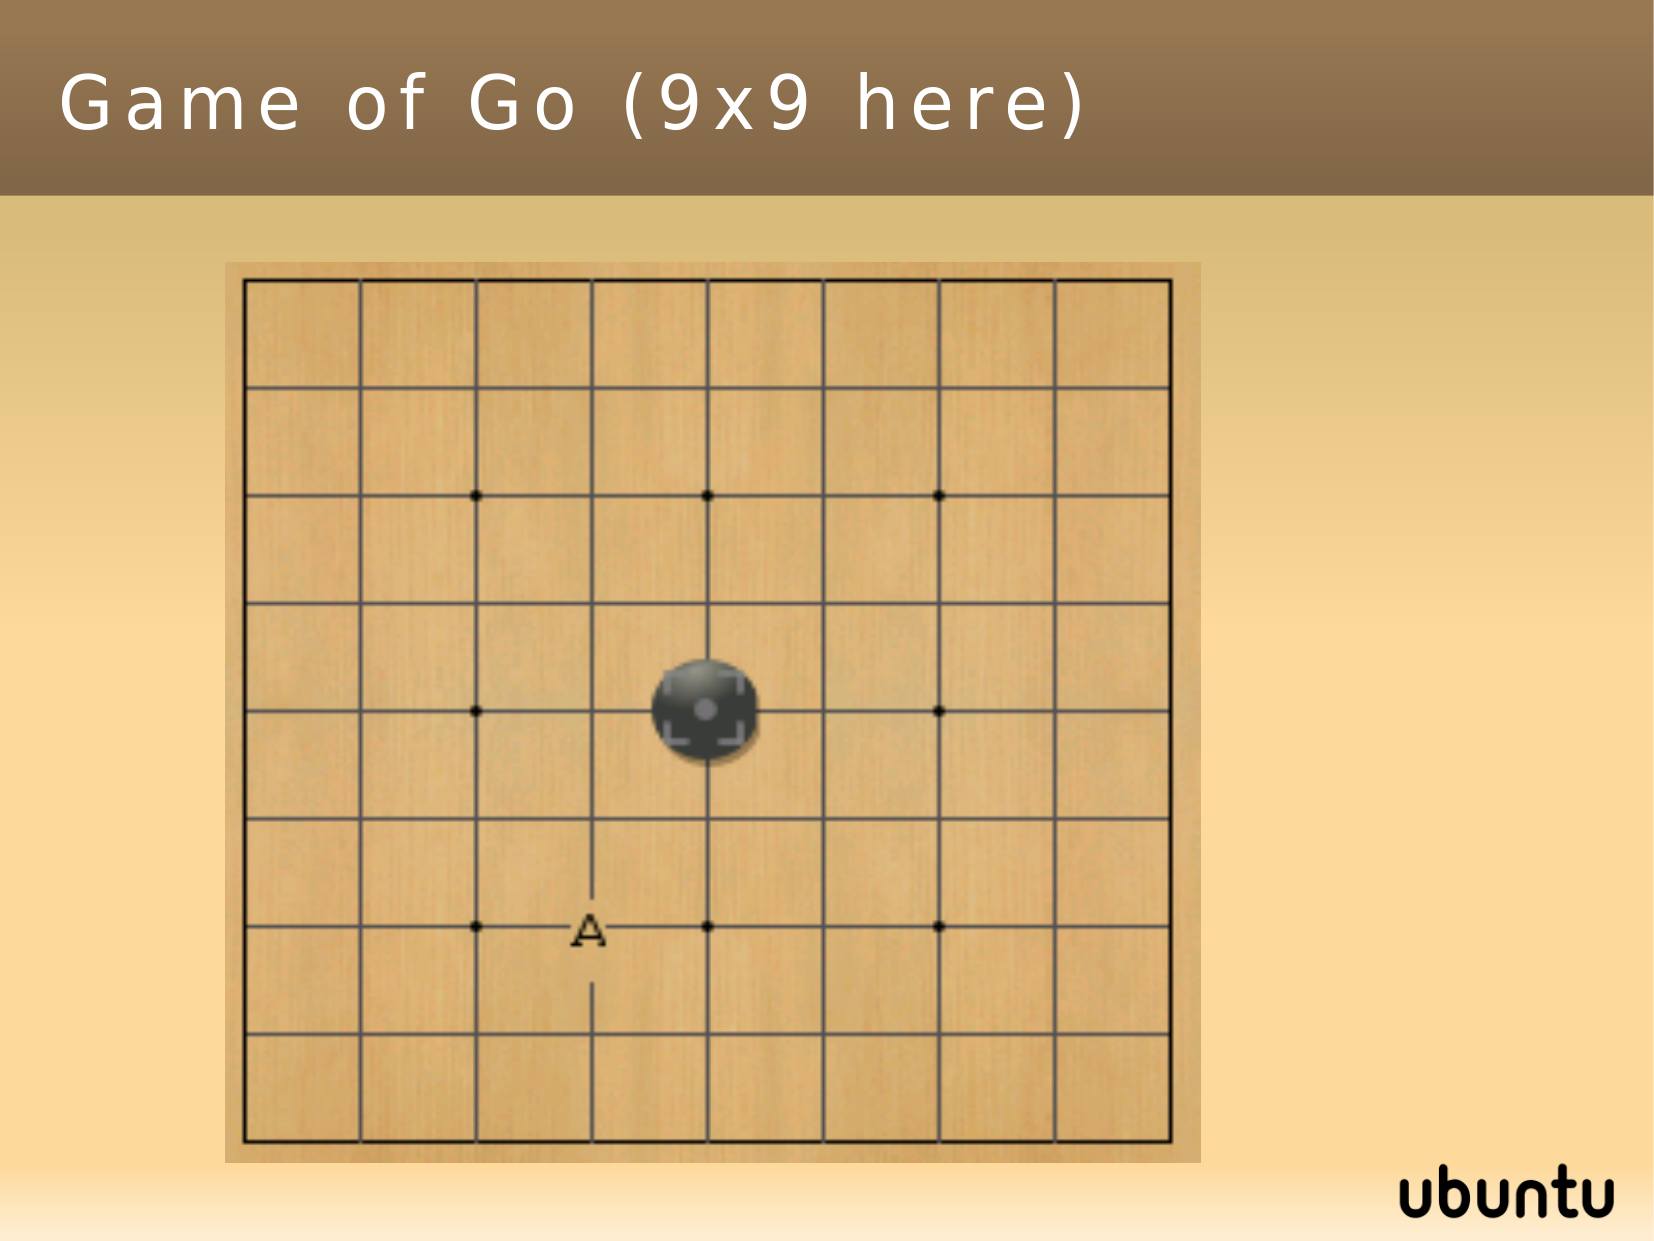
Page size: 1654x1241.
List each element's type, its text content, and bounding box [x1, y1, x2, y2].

title Game of Go (9x9 here) [59, 29, 1595, 178]
picture [0, 0, 1654, 1241]
